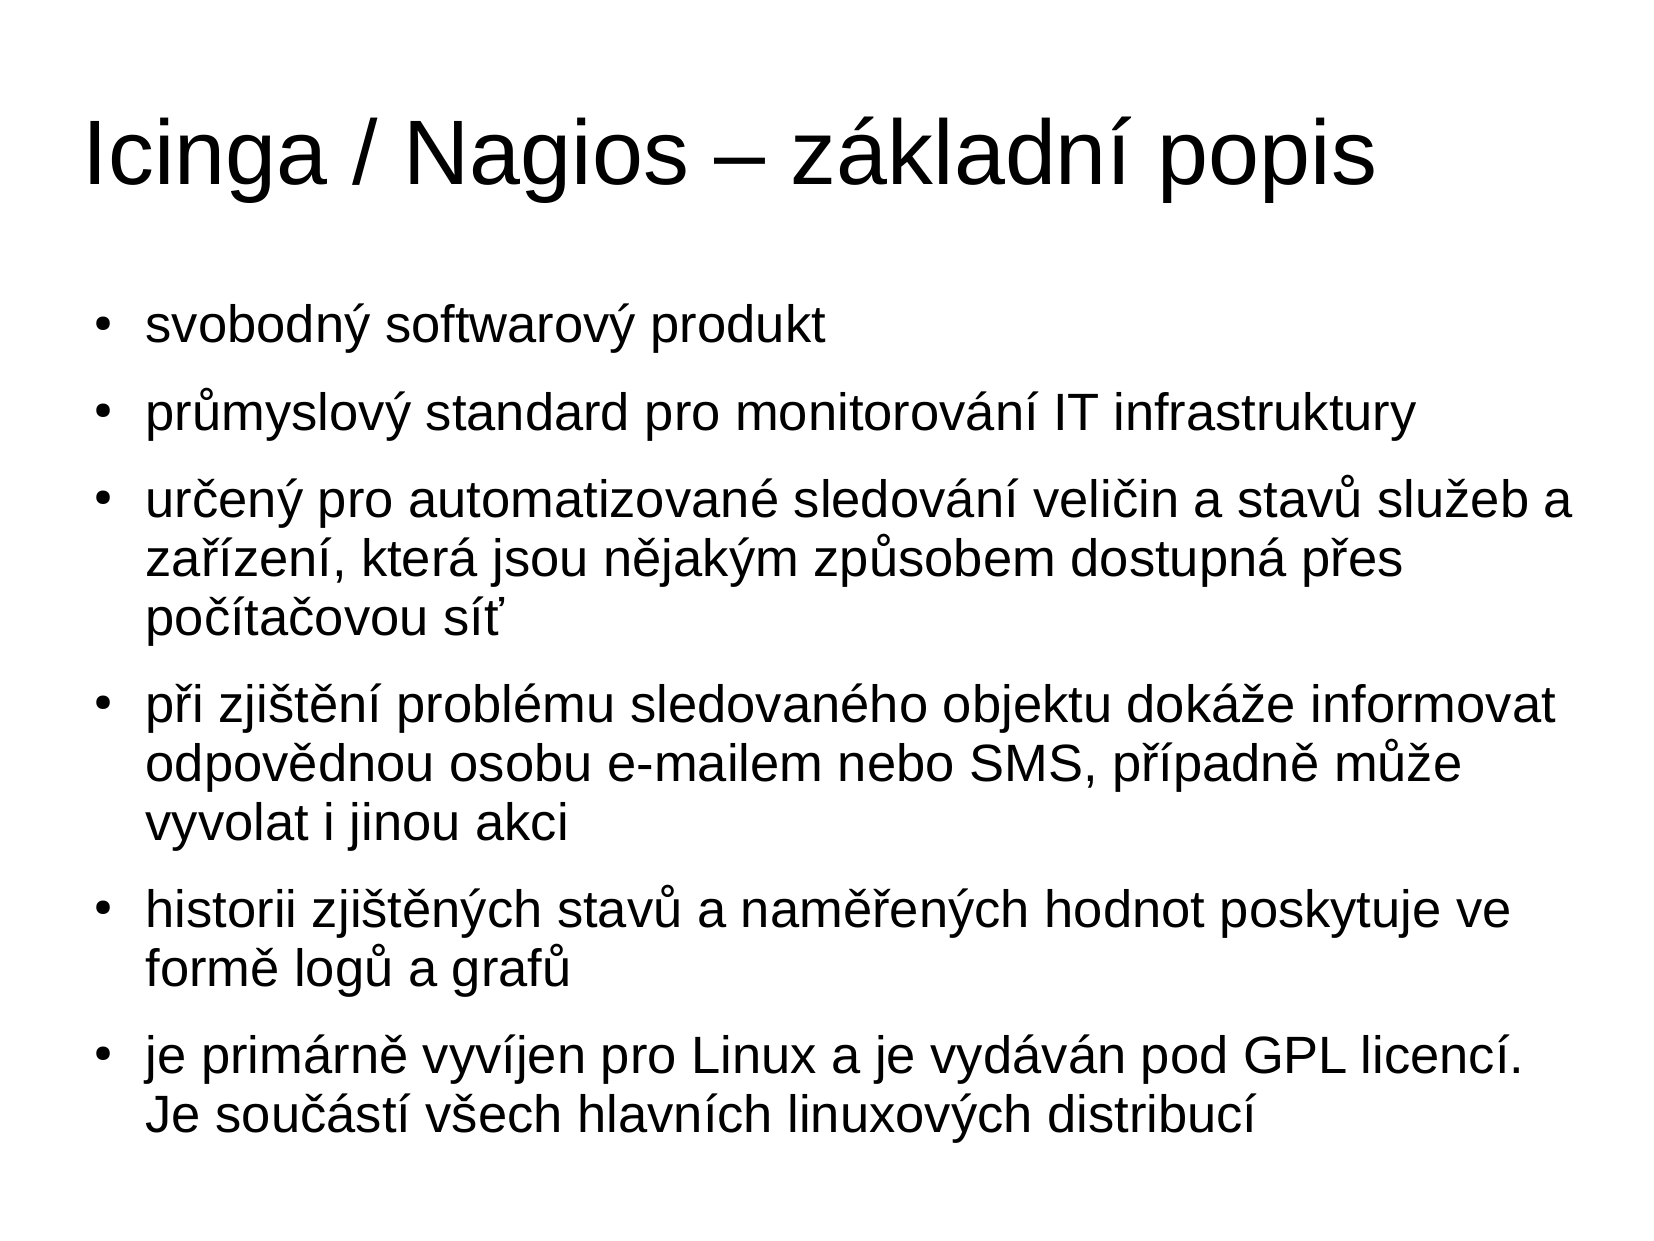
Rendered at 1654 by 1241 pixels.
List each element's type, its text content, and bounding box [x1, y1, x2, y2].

title Icinga / Nagios – základní popis [82, 49, 1571, 257]
list svobodný softwarový produkt průmyslový standard pro monitorování IT infrastruktury určený pro automatizované sledování veličin a stavů služeb a zařízení, která jsou nějakým způsobem dostupná přes počítačovou síť při zjištění problému sledovaného objektu dokáže informovat odpovědnou osobu e-mailem nebo SMS, případně může vyvolat i jinou akci historii zjištěných stavů a naměřených hodnot poskytuje ve formě logů a grafů je primárně vyvíjen pro Linux a je vydáván pod GPL licencí. Je součástí všech hlavních linuxových distribucí [76, 295, 1595, 1152]
